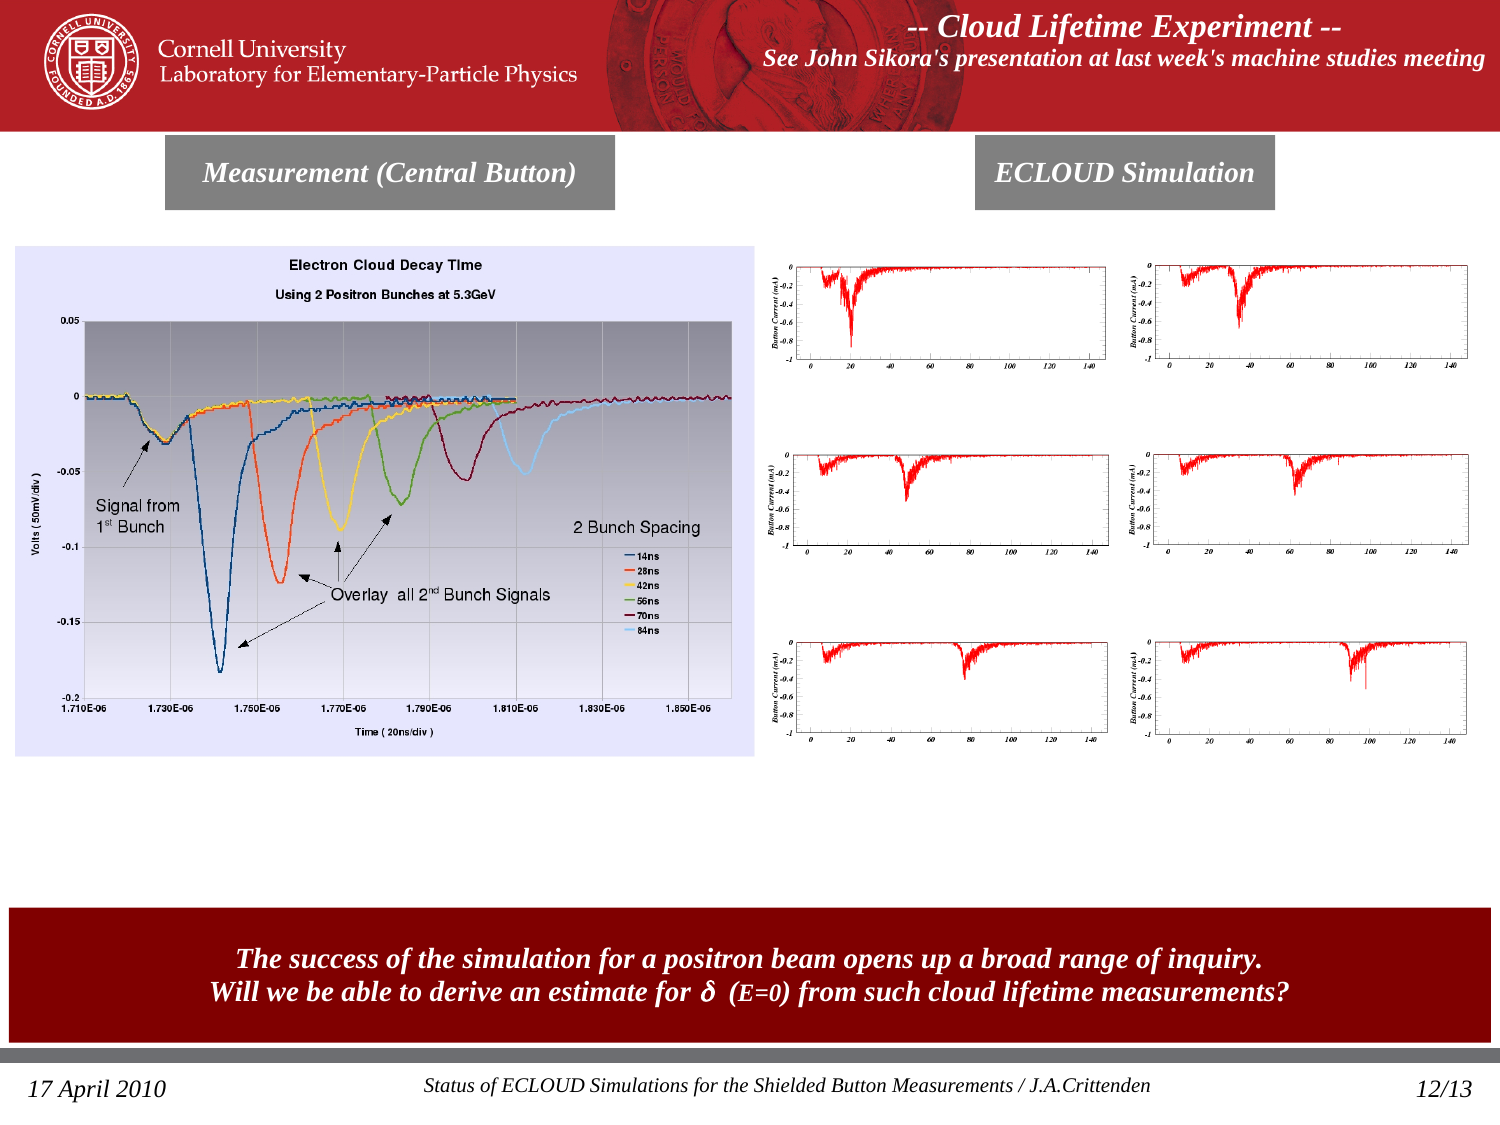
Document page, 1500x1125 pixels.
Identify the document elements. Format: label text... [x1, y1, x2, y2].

picture [765, 449, 1111, 559]
picture [1125, 262, 1471, 371]
picture [15, 224, 755, 781]
text_box -- Cloud Lifetime Experiment -- See John Sikora's presentation at last week's machine studies meeting [749, 0, 1500, 113]
text_box ECLOUD Simulation [975, 135, 1276, 211]
text_box Measurement (Central Button) [165, 135, 616, 211]
picture [0, 0, 1500, 132]
picture [765, 262, 1111, 371]
picture [1125, 449, 1471, 559]
picture [765, 637, 1111, 746]
picture [1125, 637, 1471, 746]
text_box The success of the simulation for a positron beam opens up a broad range of inquiry. Will we be able to derive an estimate for d (E=0) from such cloud lifetime measurements? [8, 907, 1491, 1043]
